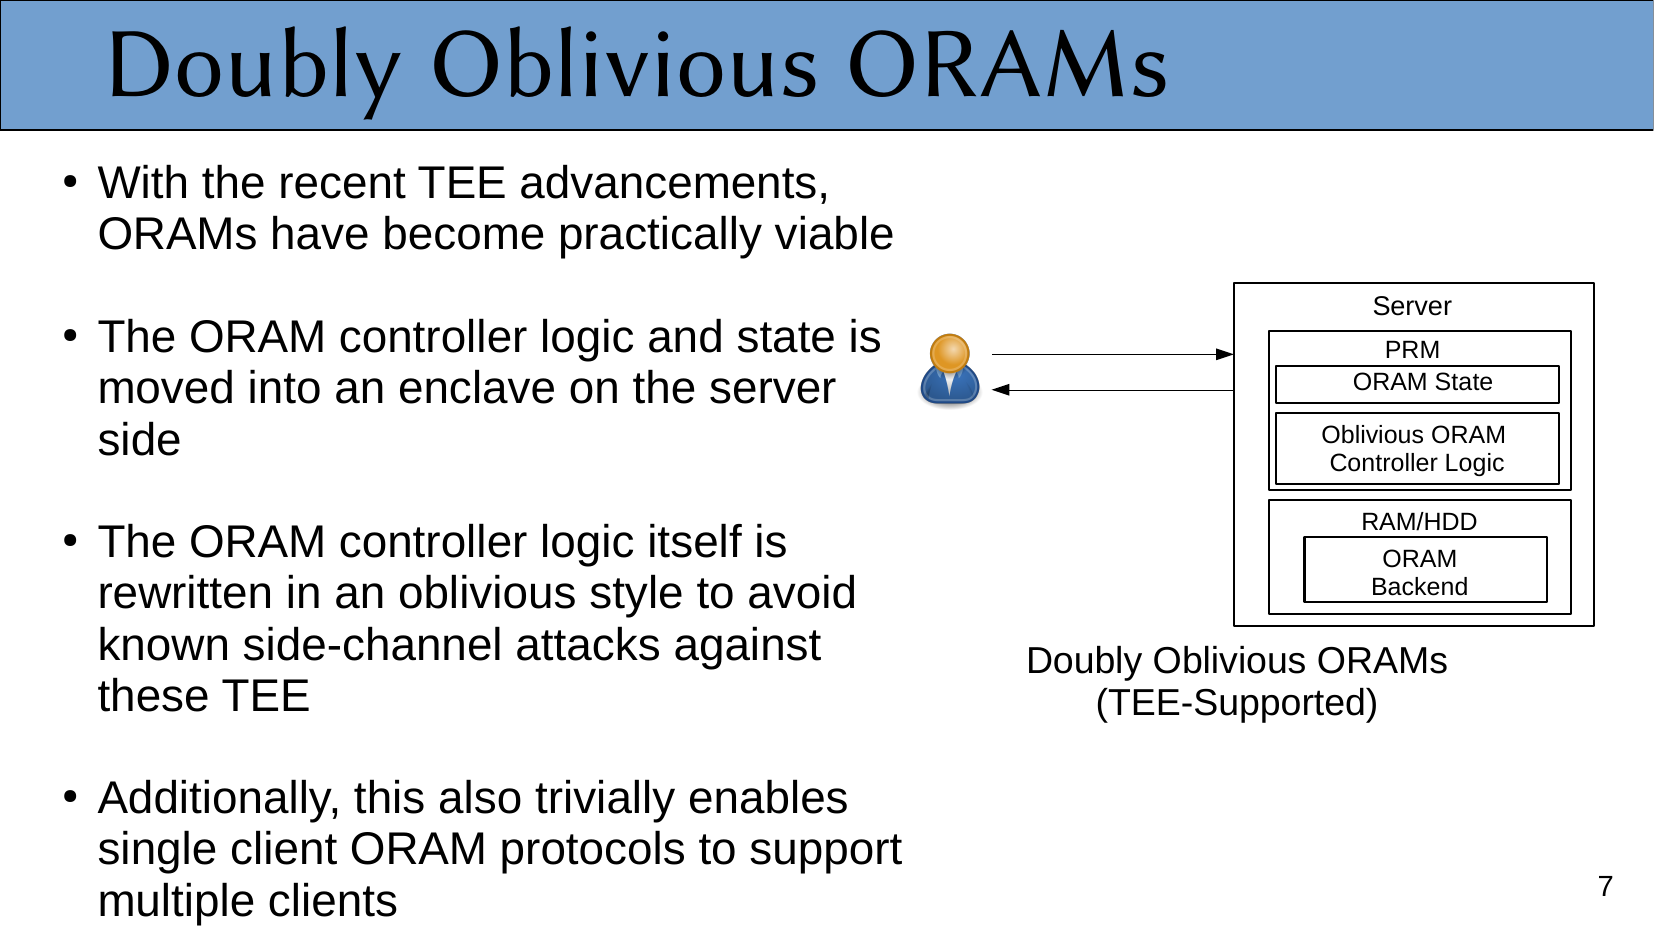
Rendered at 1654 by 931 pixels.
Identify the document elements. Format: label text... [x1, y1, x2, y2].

text_box [0, 0, 88, 130]
text_box 7 [1582, 862, 1630, 910]
text_box Oblivious ORAM Controller Logic [1281, 413, 1554, 544]
text_box With the recent TEE advancements, ORAMs have become practically viable The ORAM controller logic and state is moved into an enclave on the server side The ORAM controller logic itself is rewritten in an oblivious style to avoid known side-channel attacks against these TEE Additionally, this also trivially enables single client ORAM protocols to support multiple clients [47, 149, 922, 931]
text_box ORAM State [1311, 360, 1536, 404]
text_box Server [1357, 283, 1571, 329]
text_box Doubly Oblivious ORAMs [88, 0, 1512, 247]
picture [908, 330, 992, 414]
text_box [1512, 0, 1654, 130]
text_box [1233, 283, 1595, 626]
text_box Doubly Oblivious ORAMs (TEE-Supported) [986, 631, 1489, 773]
text_box PRM [1370, 328, 1571, 372]
text_box ORAM Backend [1304, 544, 1536, 609]
